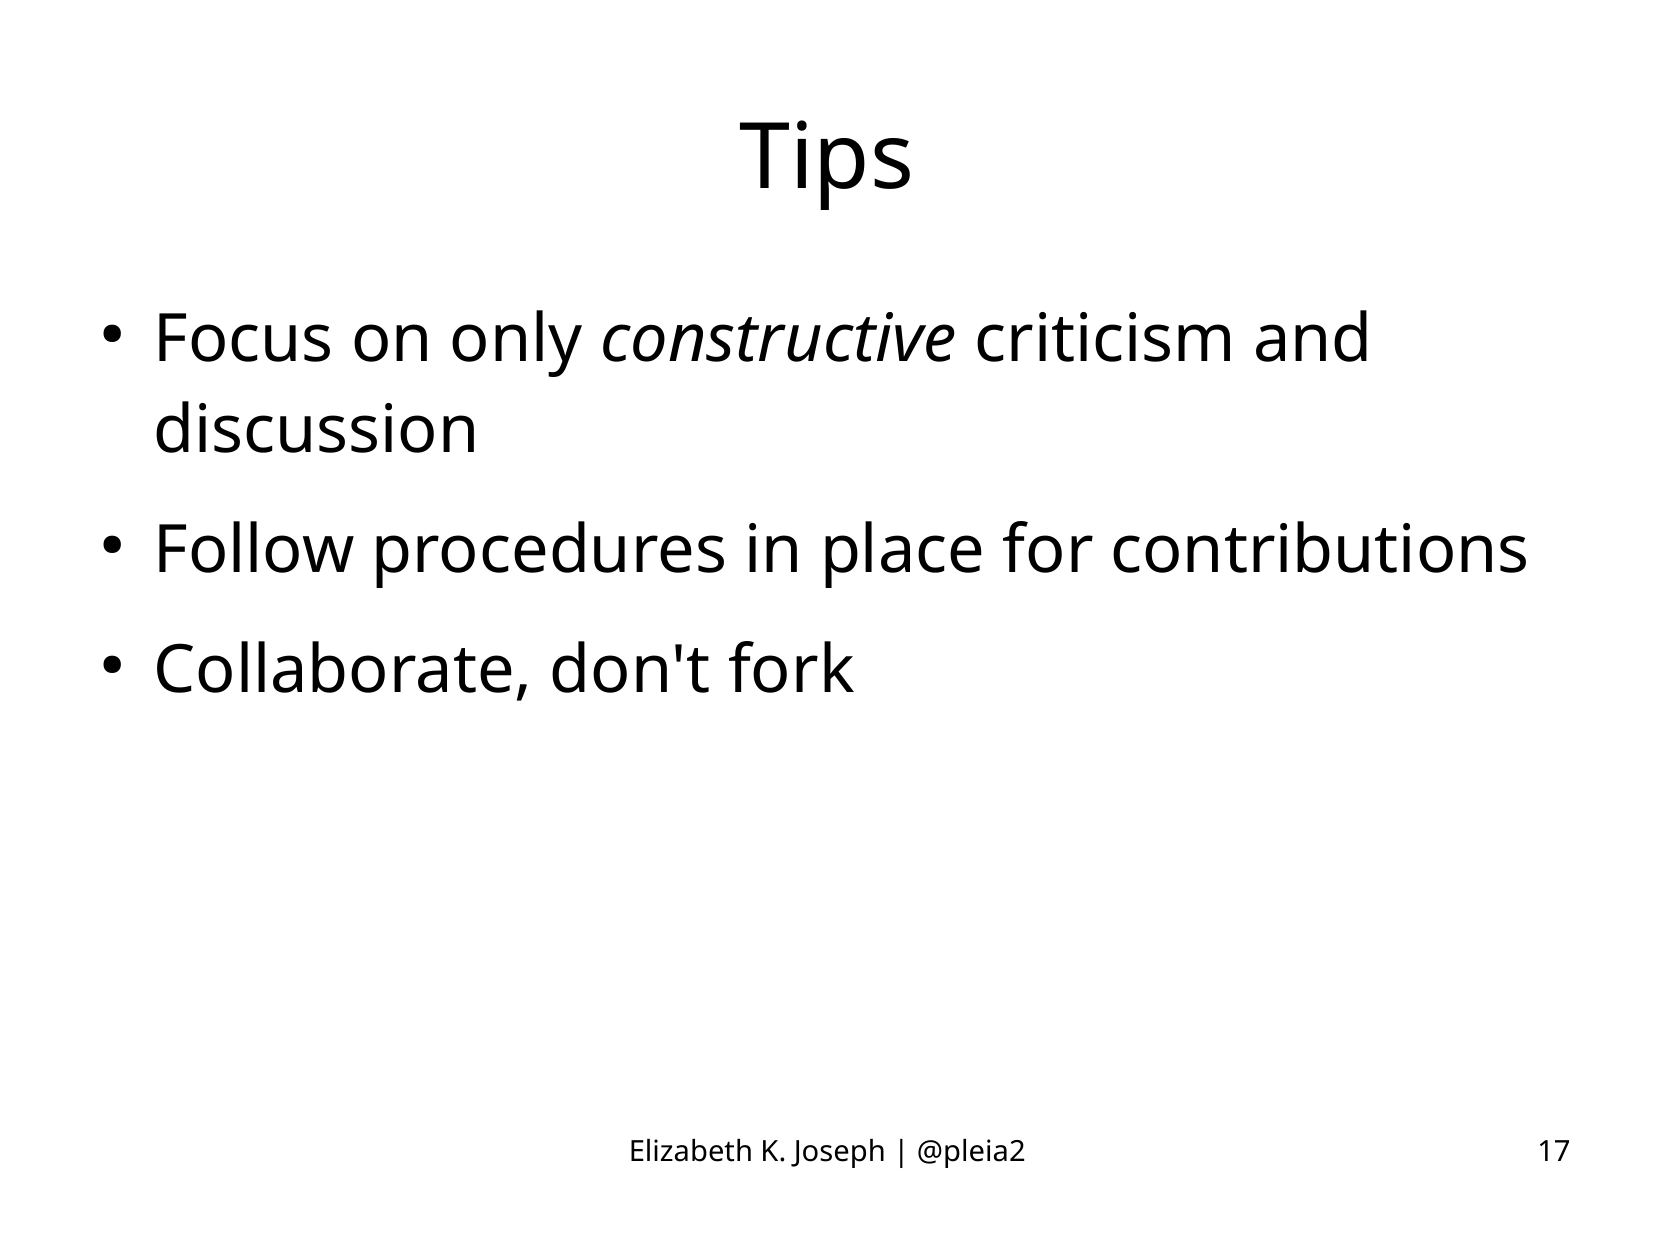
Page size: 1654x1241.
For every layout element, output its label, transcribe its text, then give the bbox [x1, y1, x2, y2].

title Tips [82, 49, 1571, 257]
list Focus on only constructive criticism and discussion Follow procedures in place for contributions Collaborate, don't fork [82, 290, 1571, 1010]
